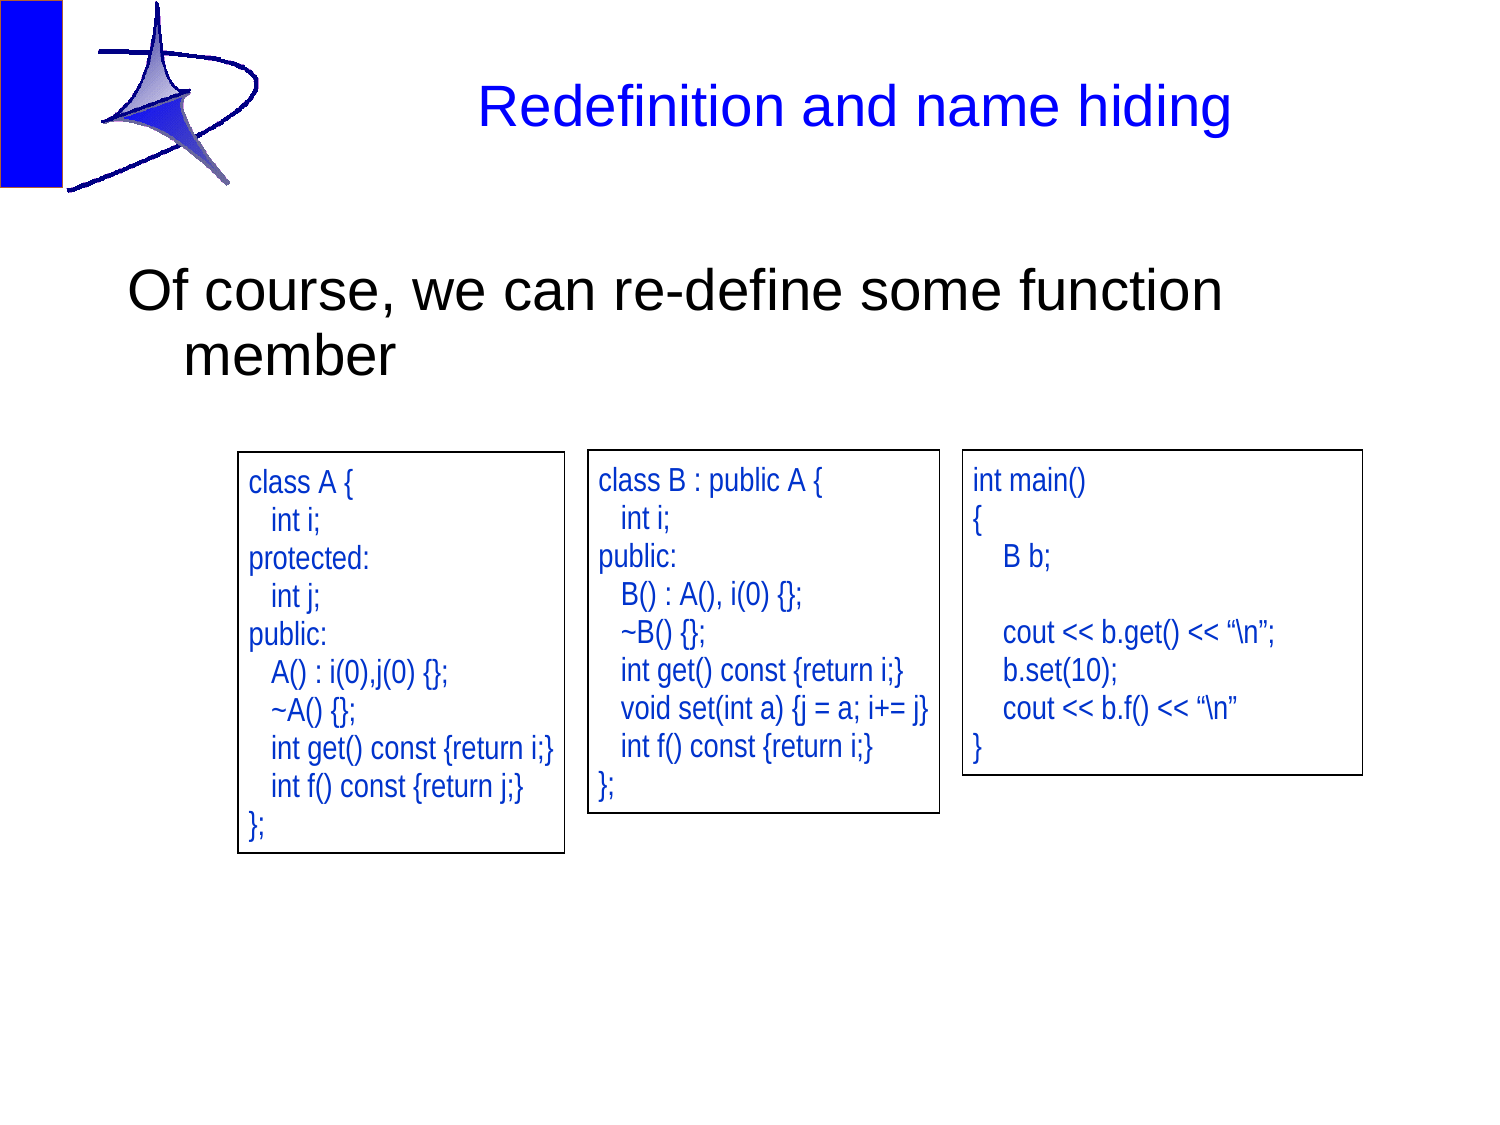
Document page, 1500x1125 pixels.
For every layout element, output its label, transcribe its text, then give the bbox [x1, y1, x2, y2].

picture [62, 0, 263, 197]
title Redefinition and name hiding [262, 24, 1450, 188]
list Of course, we can re-define some function member [112, 249, 1450, 417]
text_box class A { int i; protected: int j; public: A() : i(0),j(0) {}; ~A() {}; int get() const {return i;} int f() const {return j;} }; [238, 452, 565, 854]
text_box int main() { B b; cout << b.get() << “\n”; b.set(10); cout << b.f() << “\n” } [962, 449, 1363, 776]
text_box class B : public A { int i; public: B() : A(), i(0) {}; ~B() {}; int get() const {return i;} void set(int a) {j = a; i+= j} int f() const {return i;} }; [588, 449, 940, 814]
